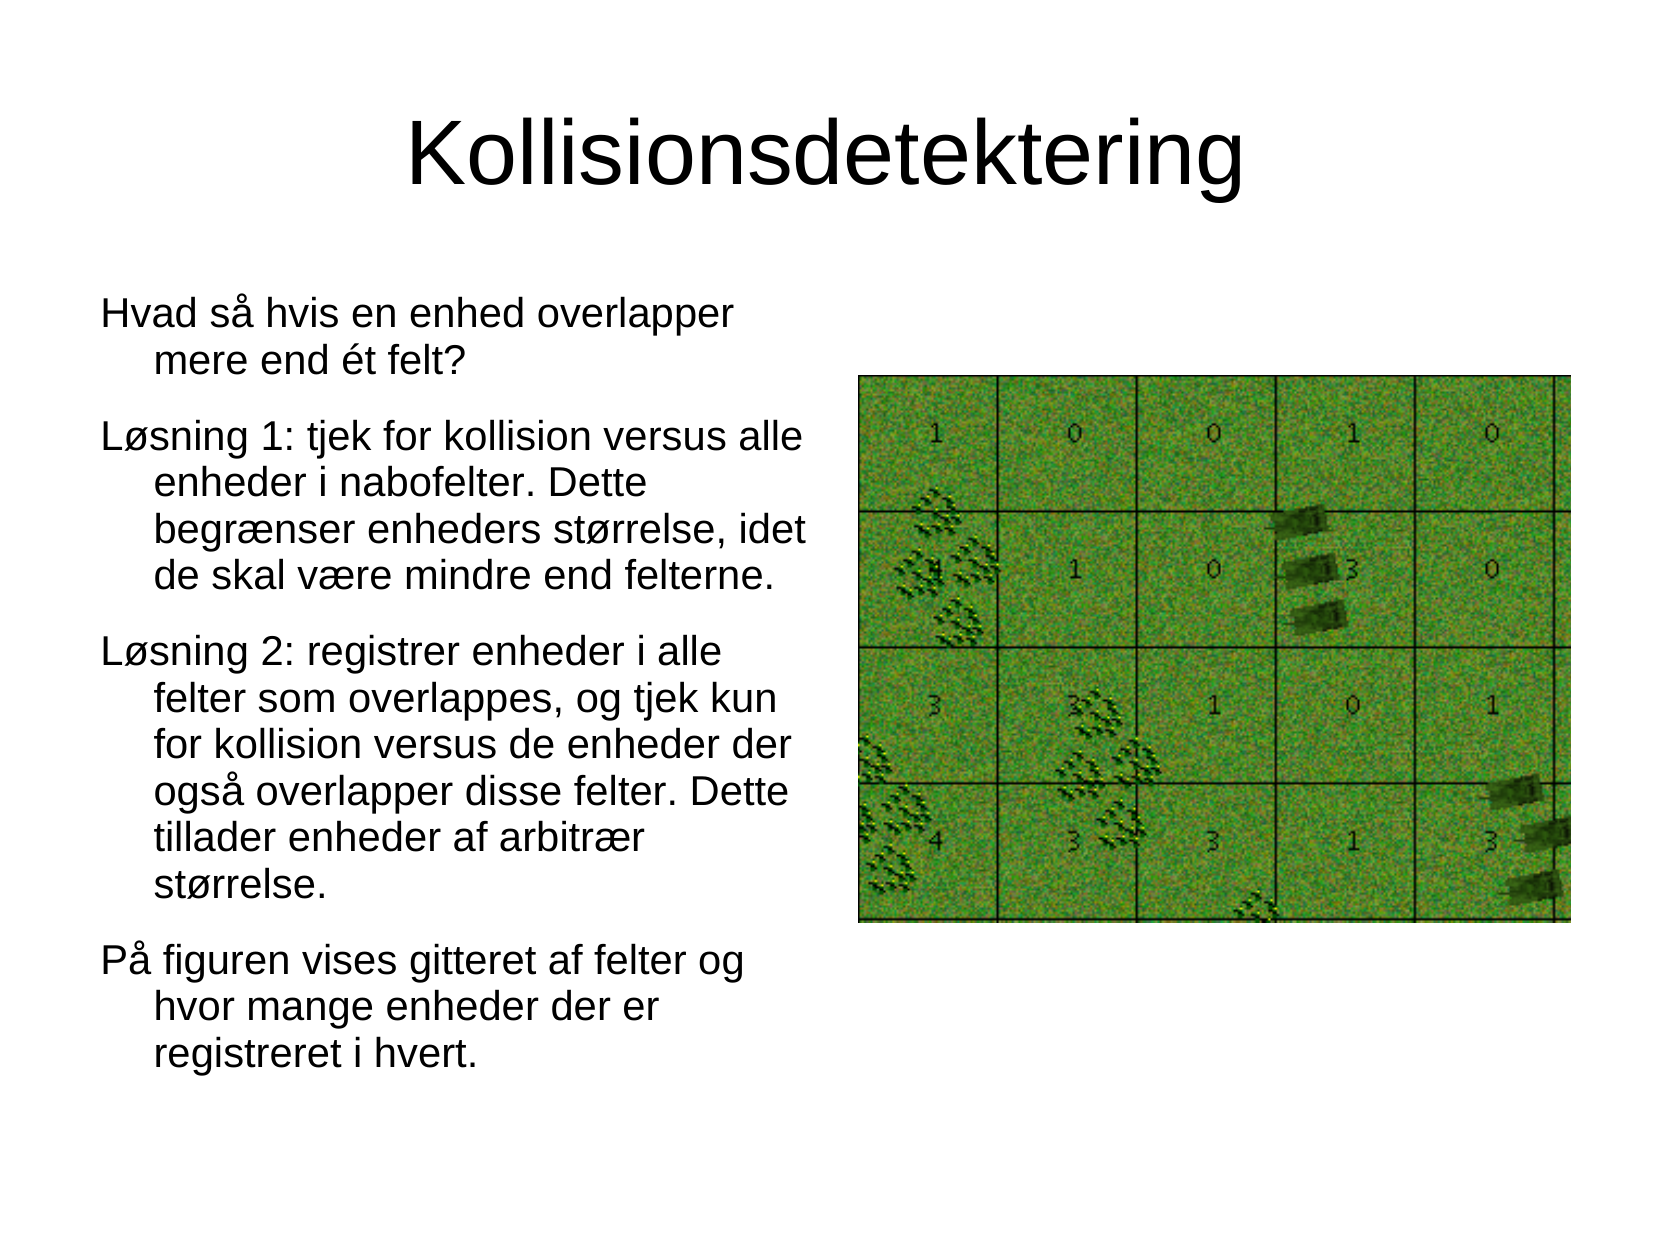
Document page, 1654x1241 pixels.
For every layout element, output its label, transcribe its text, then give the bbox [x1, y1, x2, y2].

title Kollisionsdetektering [82, 49, 1571, 257]
chart [845, 290, 1572, 1109]
list Hvad så hvis en enhed overlapper mere end ét felt? Løsning 1: tjek for kollision versus alle enheder i nabofelter. Dette begrænser enheders størrelse, idet de skal være mindre end felterne. Løsning 2: registrer enheder i alle felter som overlappes, og tjek kun for kollision versus de enheder der også overlapper disse felter. Dette tillader enheder af arbitrær størrelse. På figuren vises gitteret af felter og hvor mange enheder der er registreret i hvert. [82, 290, 809, 1109]
